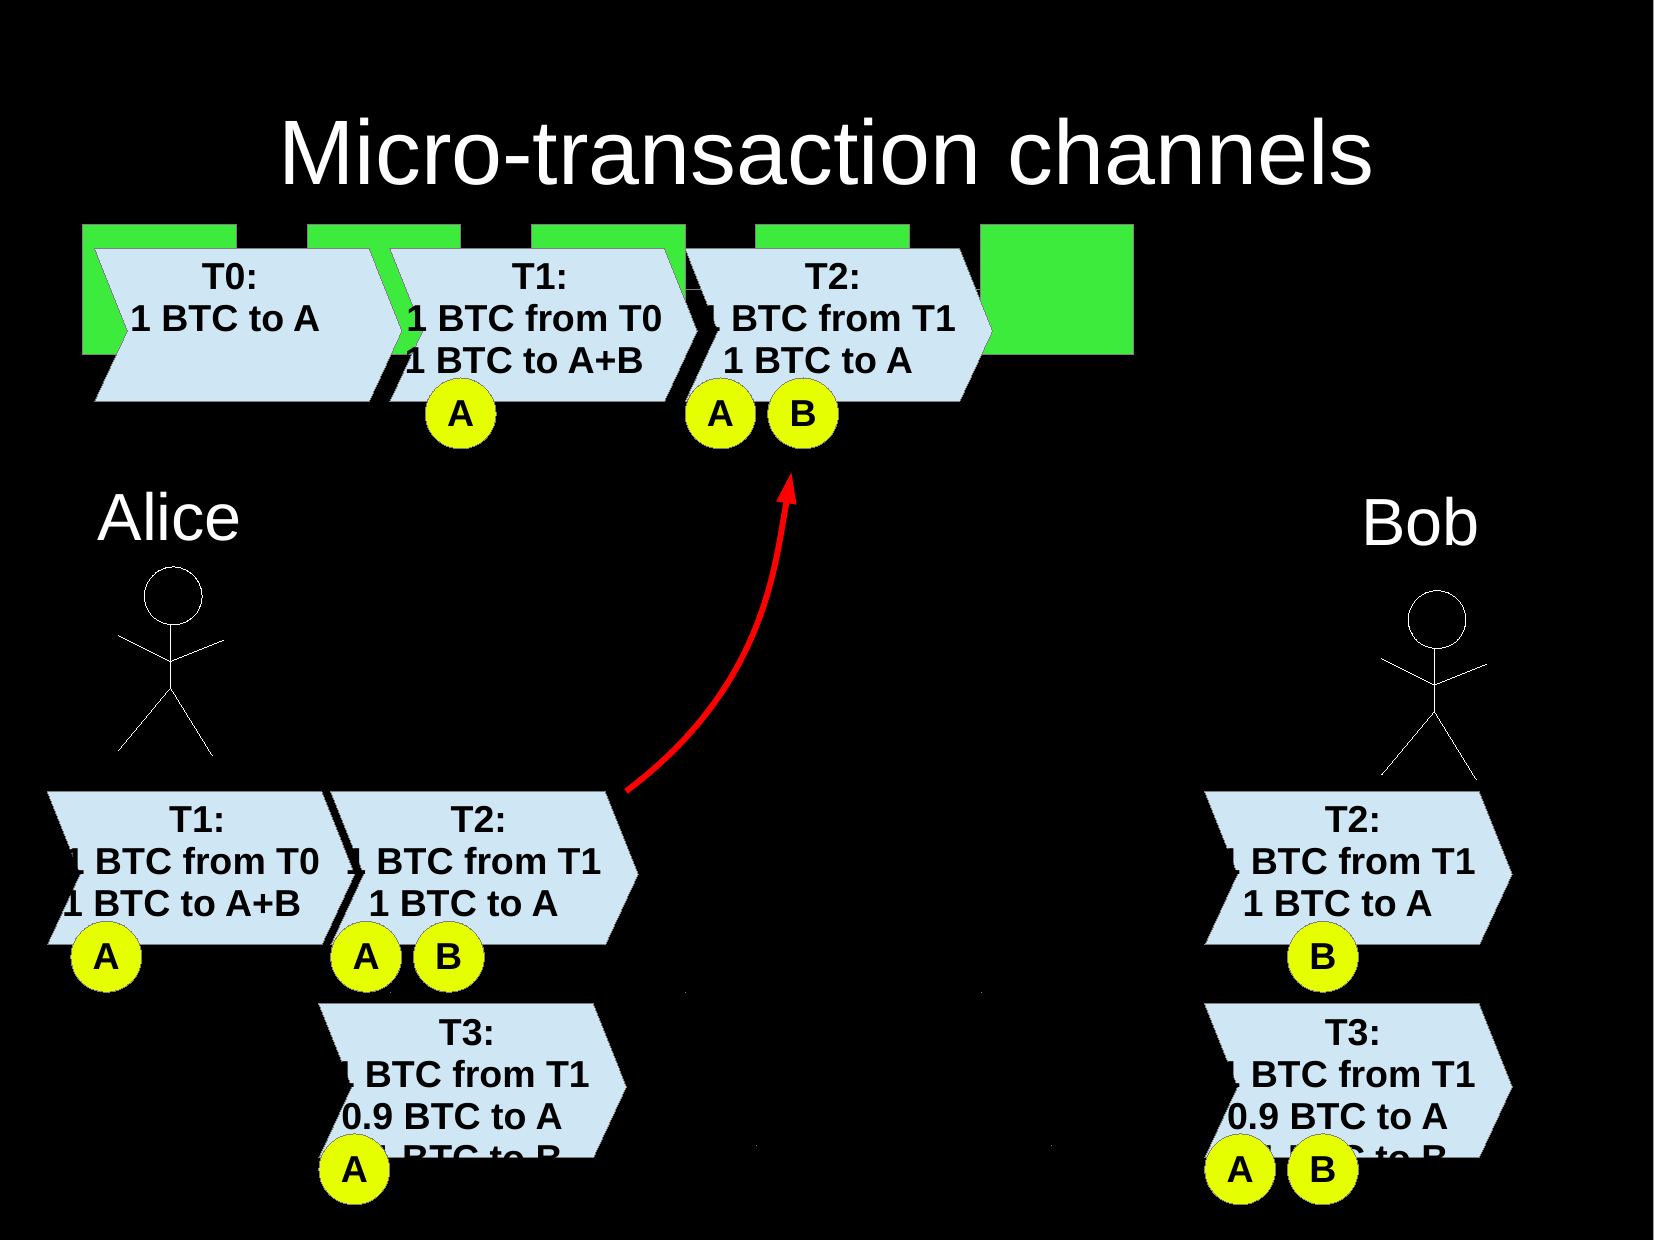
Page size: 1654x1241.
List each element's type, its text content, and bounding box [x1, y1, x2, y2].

text_box T2: 1 BTC from T1 1 BTC to A [685, 248, 993, 402]
text_box T2: 1 BTC from T1 1 BTC to A [330, 791, 639, 945]
text_box B [767, 377, 839, 449]
text_box A [425, 377, 497, 449]
text_box [82, 224, 237, 355]
text_box T0: 1 BTC to A [94, 248, 402, 402]
text_box A [1204, 1133, 1276, 1205]
text_box T3: 1 BTC from T1 0.9 BTC to A 0.1 BTC to B [318, 1003, 627, 1158]
text_box B [413, 921, 485, 993]
title Micro-transaction channels [82, 49, 1571, 257]
text_box T1: 1 BTC from T0 1 BTC to A+B [47, 791, 355, 945]
text_box [307, 224, 461, 355]
text_box T2: 1 BTC from T1 1 BTC to A [1204, 791, 1513, 945]
text_box A [685, 377, 756, 449]
text_box [980, 224, 1134, 355]
text_box A [318, 1133, 390, 1205]
text_box Bob [1346, 477, 1571, 568]
text_box A [330, 921, 402, 993]
text_box T1: 1 BTC from T0 1 BTC to A+B [389, 248, 698, 402]
text_box [531, 224, 686, 299]
text_box [755, 224, 910, 248]
text_box B [1287, 1133, 1359, 1205]
text_box A [70, 921, 142, 993]
text_box B [1287, 921, 1359, 993]
text_box Alice [82, 472, 308, 563]
text_box T3: 1 BTC from T1 0.9 BTC to A 0.1 BTC to B [1204, 1003, 1513, 1158]
